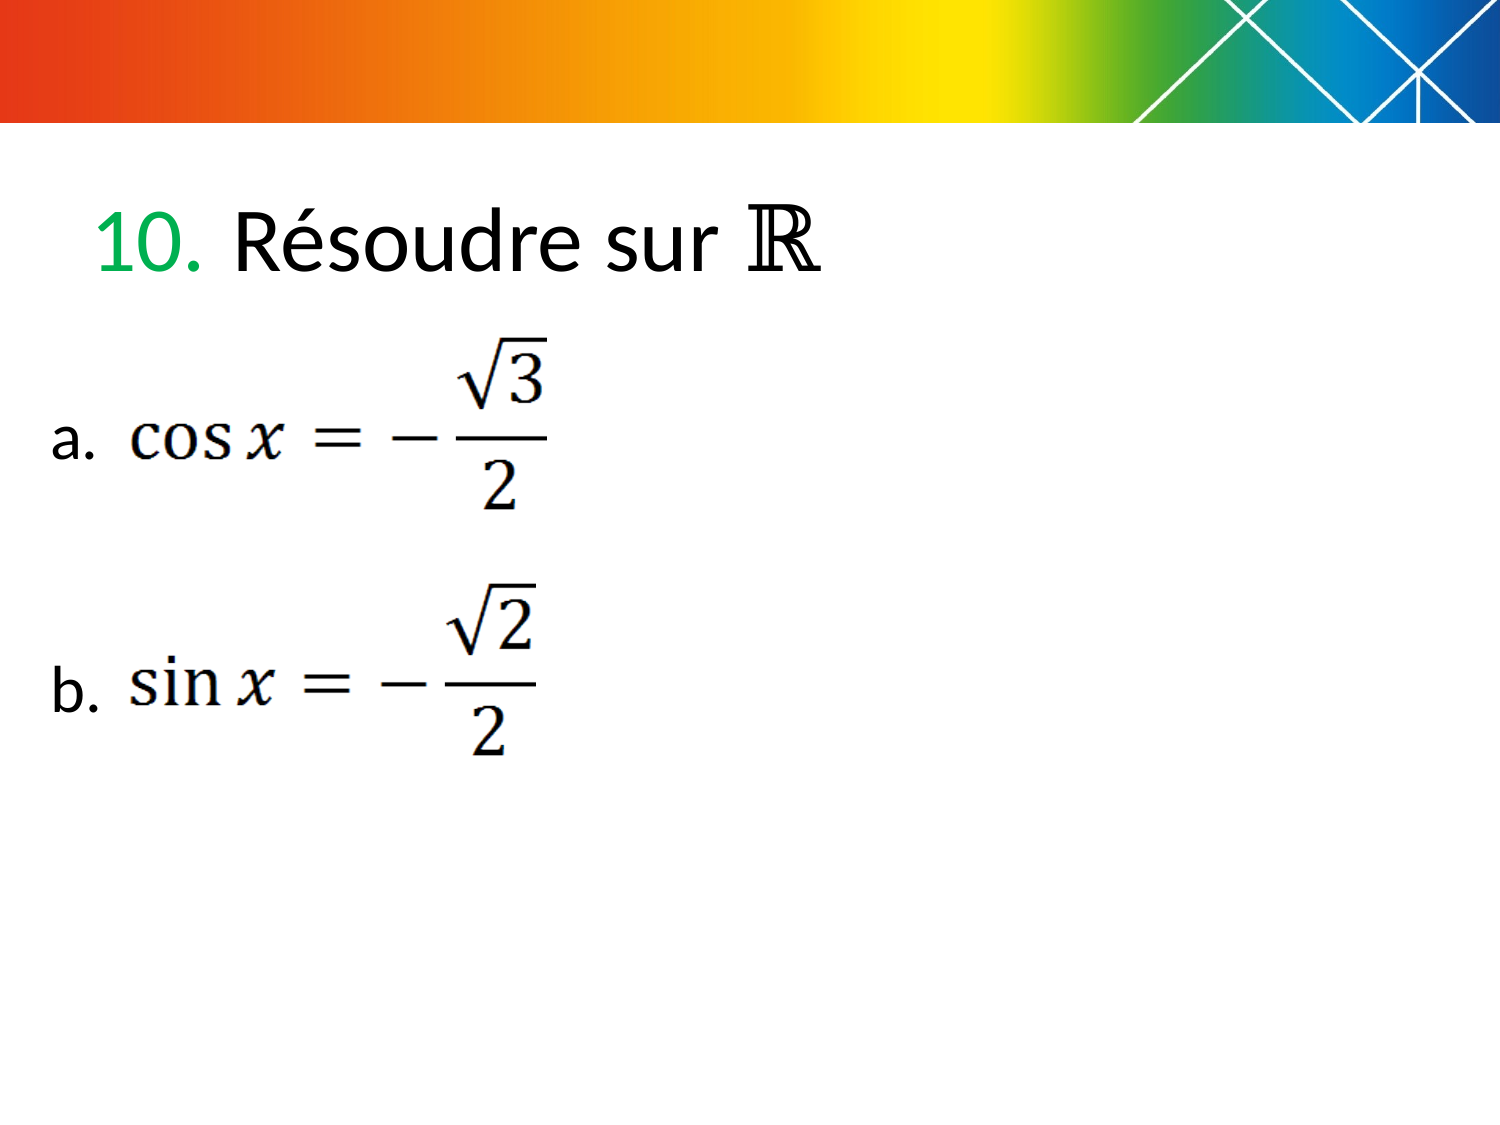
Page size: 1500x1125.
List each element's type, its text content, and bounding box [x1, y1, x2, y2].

text_box a. b. [35, 385, 821, 1125]
picture [128, 568, 536, 770]
picture [0, 0, 1359, 123]
picture [128, 322, 547, 524]
title Résoudre sur ℝ [75, 163, 1426, 305]
picture [1340, 0, 1500, 123]
